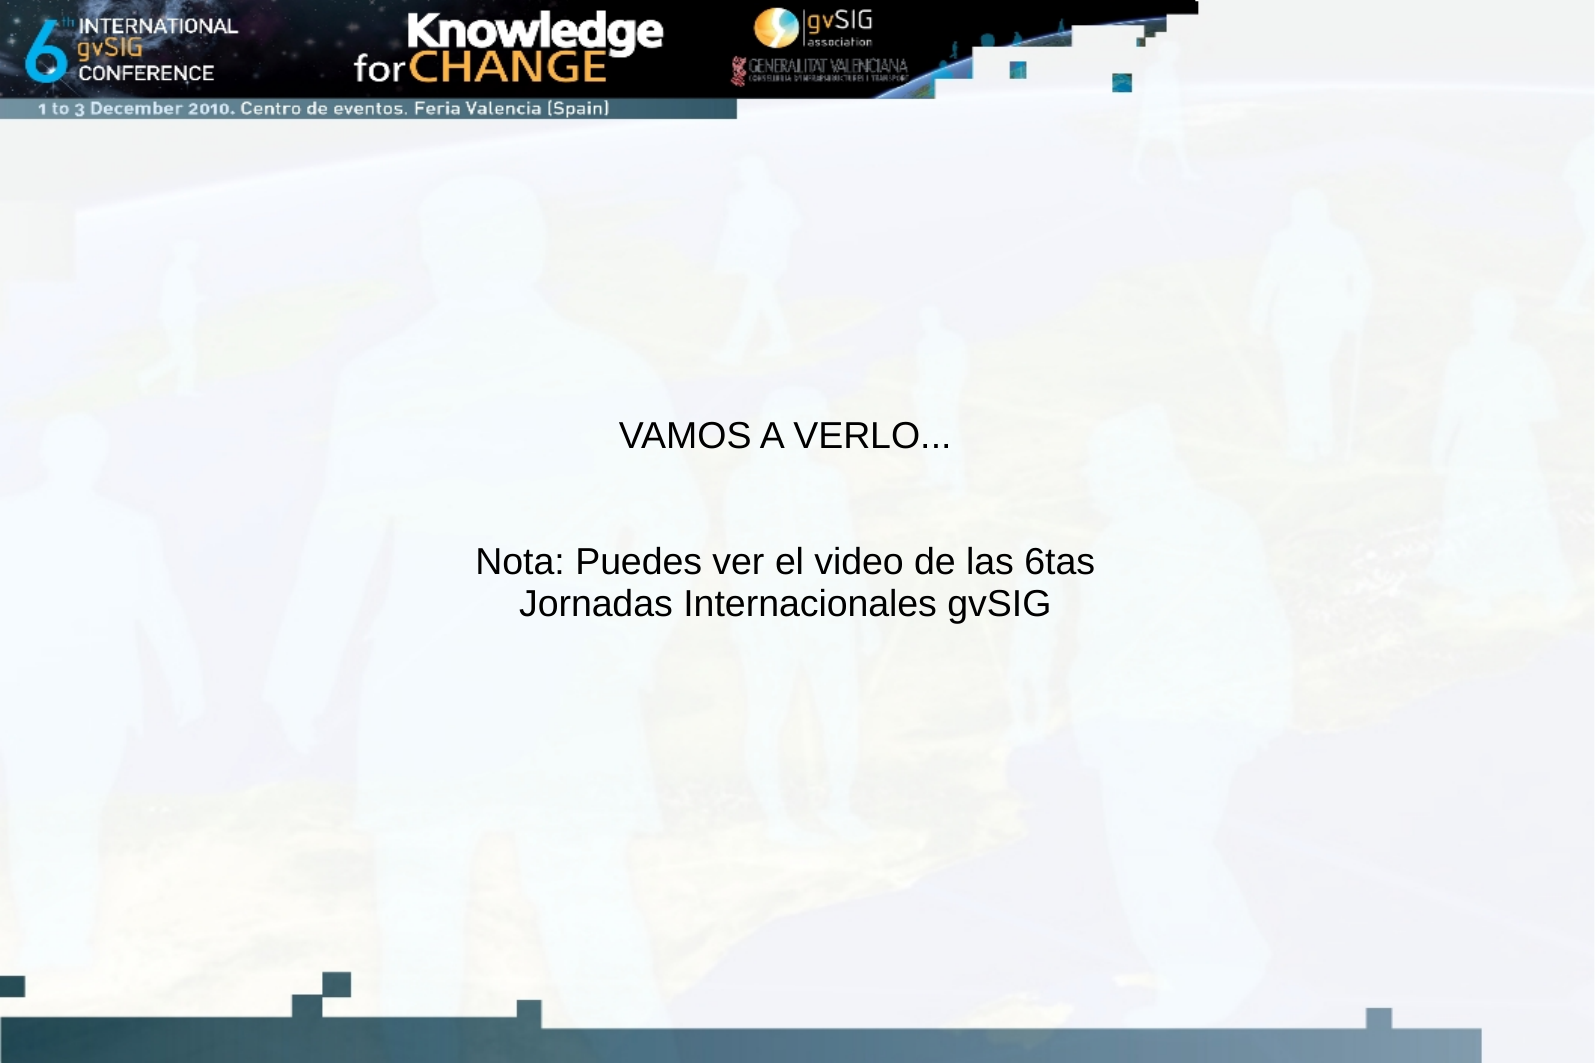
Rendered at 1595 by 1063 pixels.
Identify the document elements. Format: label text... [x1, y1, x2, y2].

picture [0, 0, 1595, 1063]
text_box VAMOS A VERLO... Nota: Puedes ver el video de las 6tas Jornadas Internacionales gvSIG [460, 407, 1223, 759]
